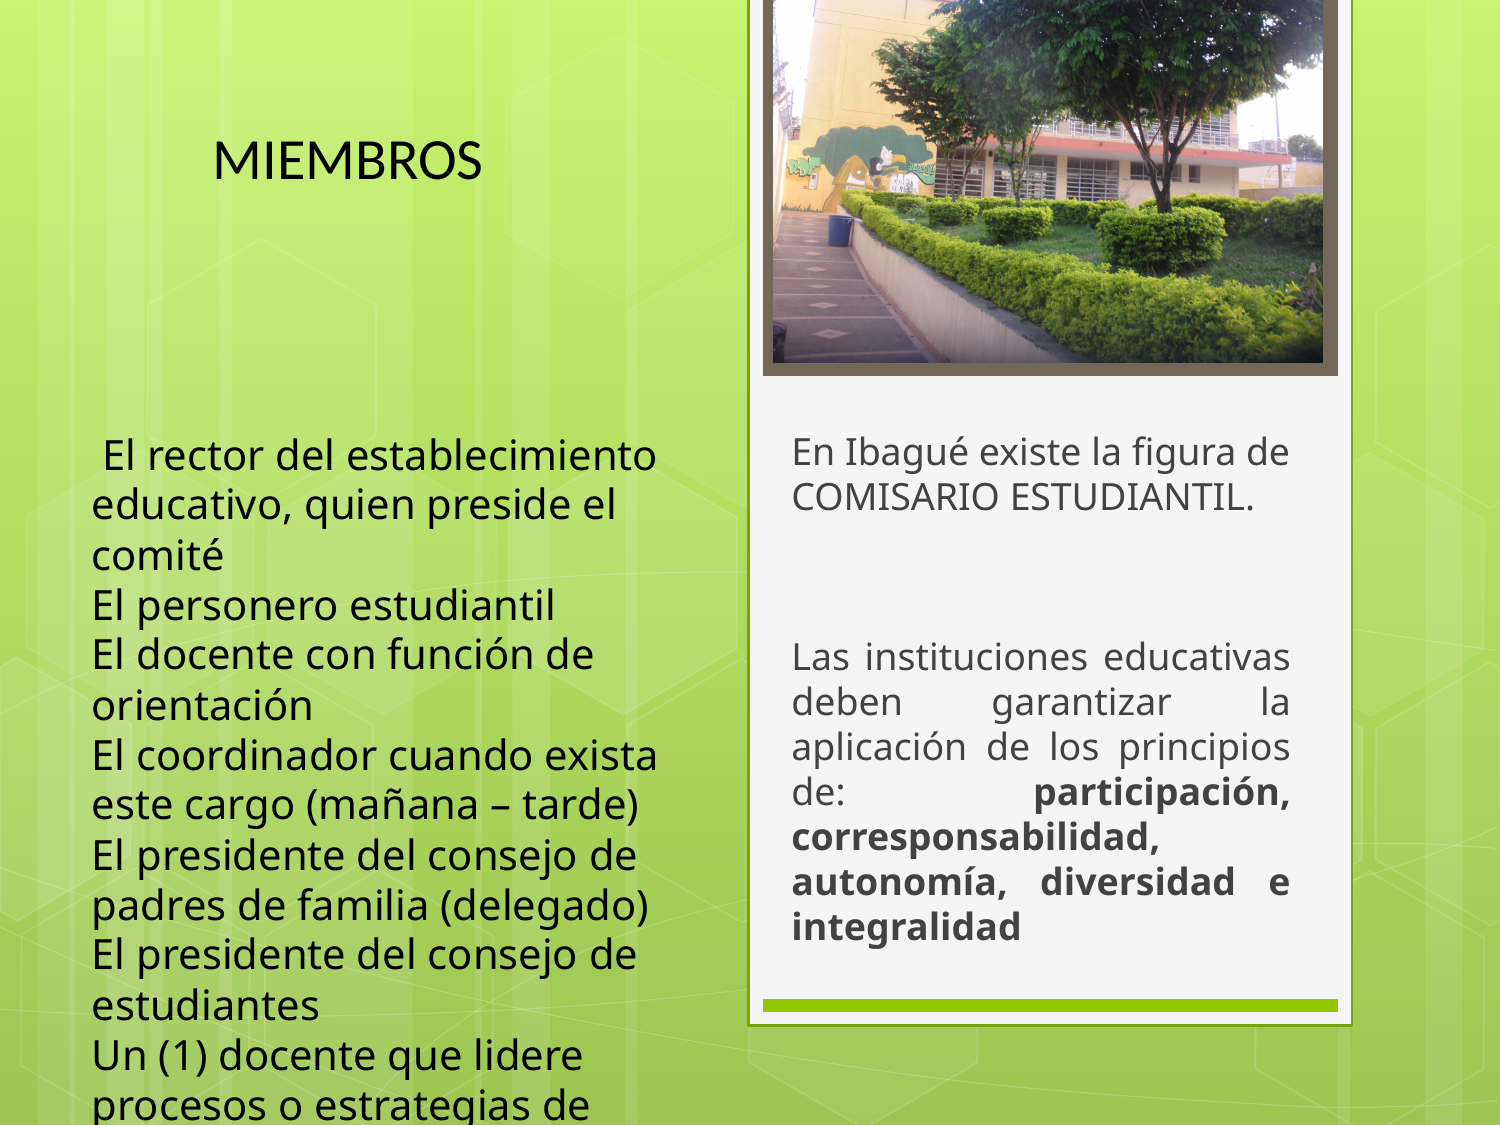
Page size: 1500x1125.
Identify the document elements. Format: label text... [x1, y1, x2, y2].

picture [773, 0, 1323, 363]
text_box MIEMBROS [171, 113, 526, 200]
subtitle En Ibagué existe la figura de COMISARIO ESTUDIANTIL. Las instituciones educativas deben garantizar la aplicación de los principios de: participación, corresponsabilidad, autonomía, diversidad e integralidad [776, 420, 1320, 976]
title El rector del establecimiento educativo, quien preside el comité El personero estudiantil El docente con función de orientación El coordinador cuando exista este cargo (mañana – tarde) El presidente del consejo de padres de familia (delegado) El presidente del consejo de estudiantes Un (1) docente que lidere procesos o estrategias de convivencia escolar. [76, 420, 727, 1000]
